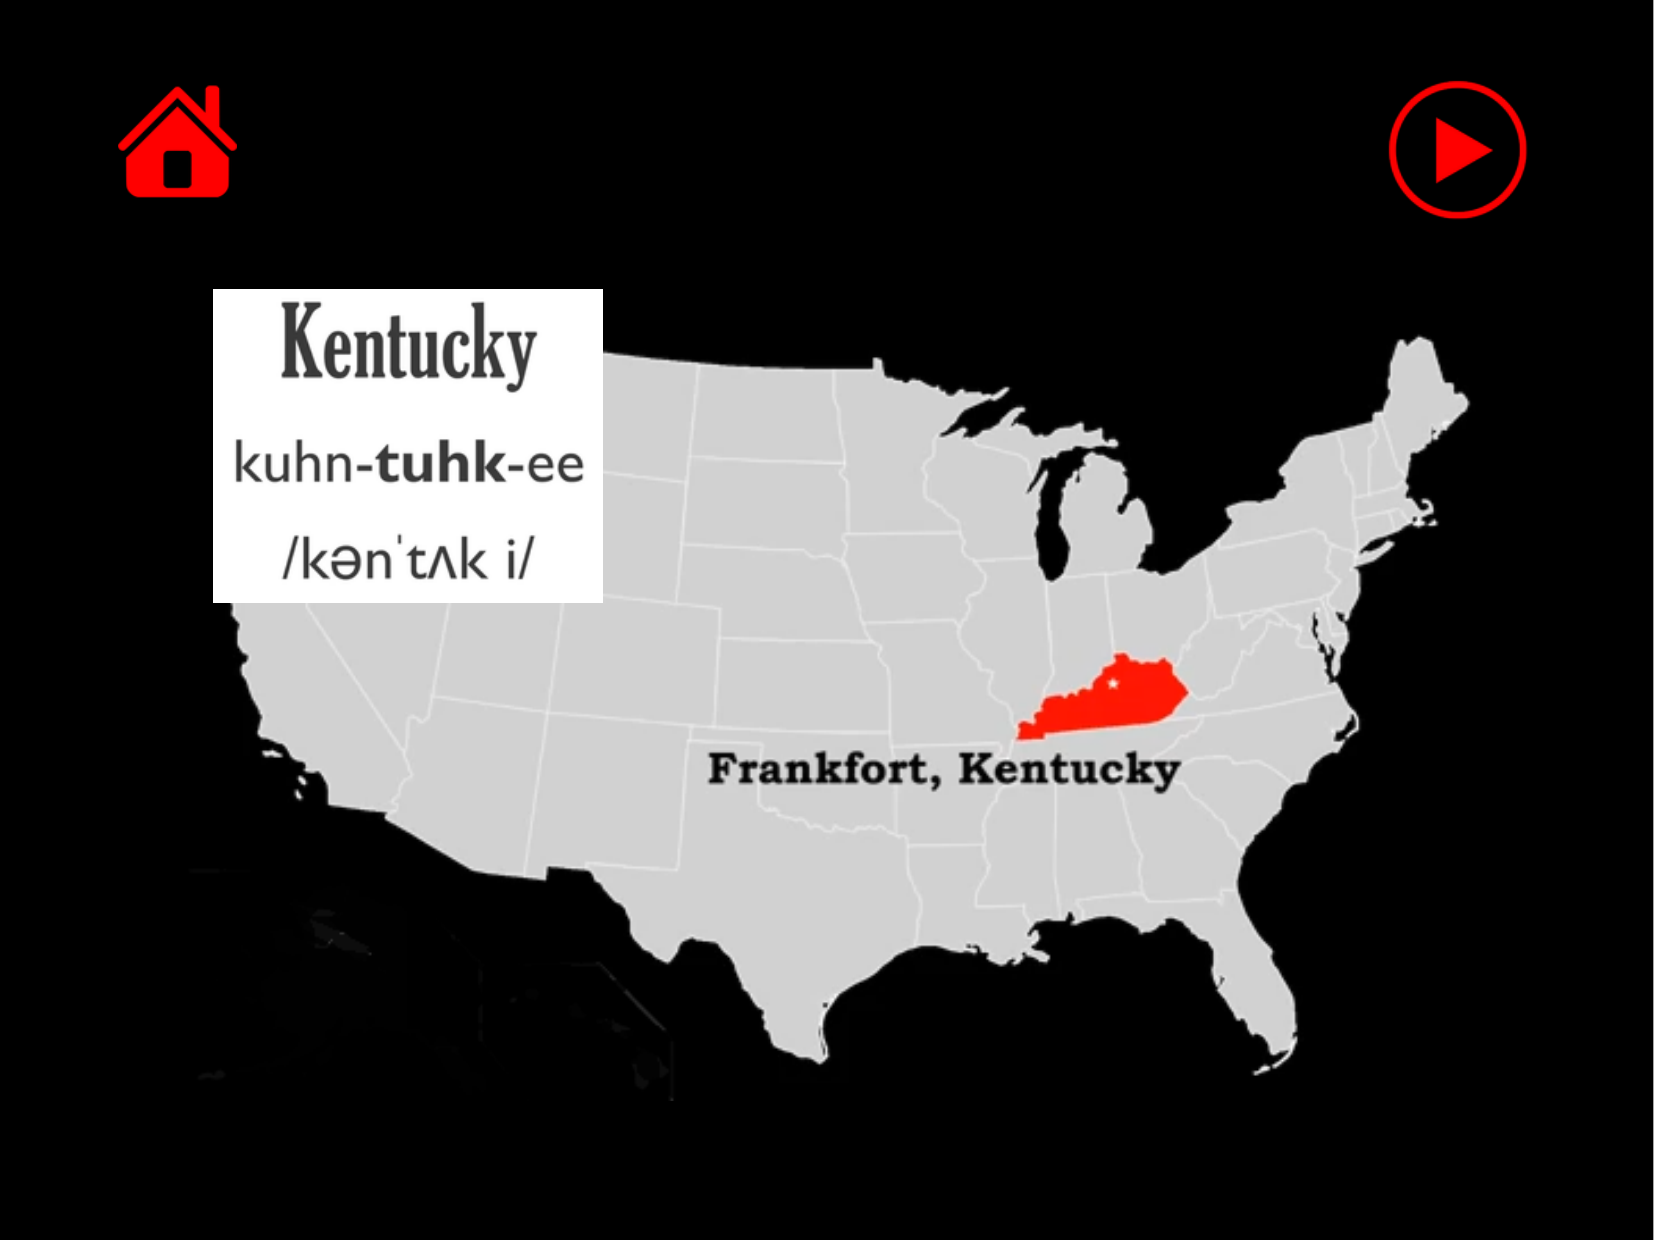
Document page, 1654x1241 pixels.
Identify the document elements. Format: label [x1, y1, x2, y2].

picture [1381, 70, 1539, 228]
picture [170, 289, 1484, 1101]
picture [118, 82, 237, 201]
